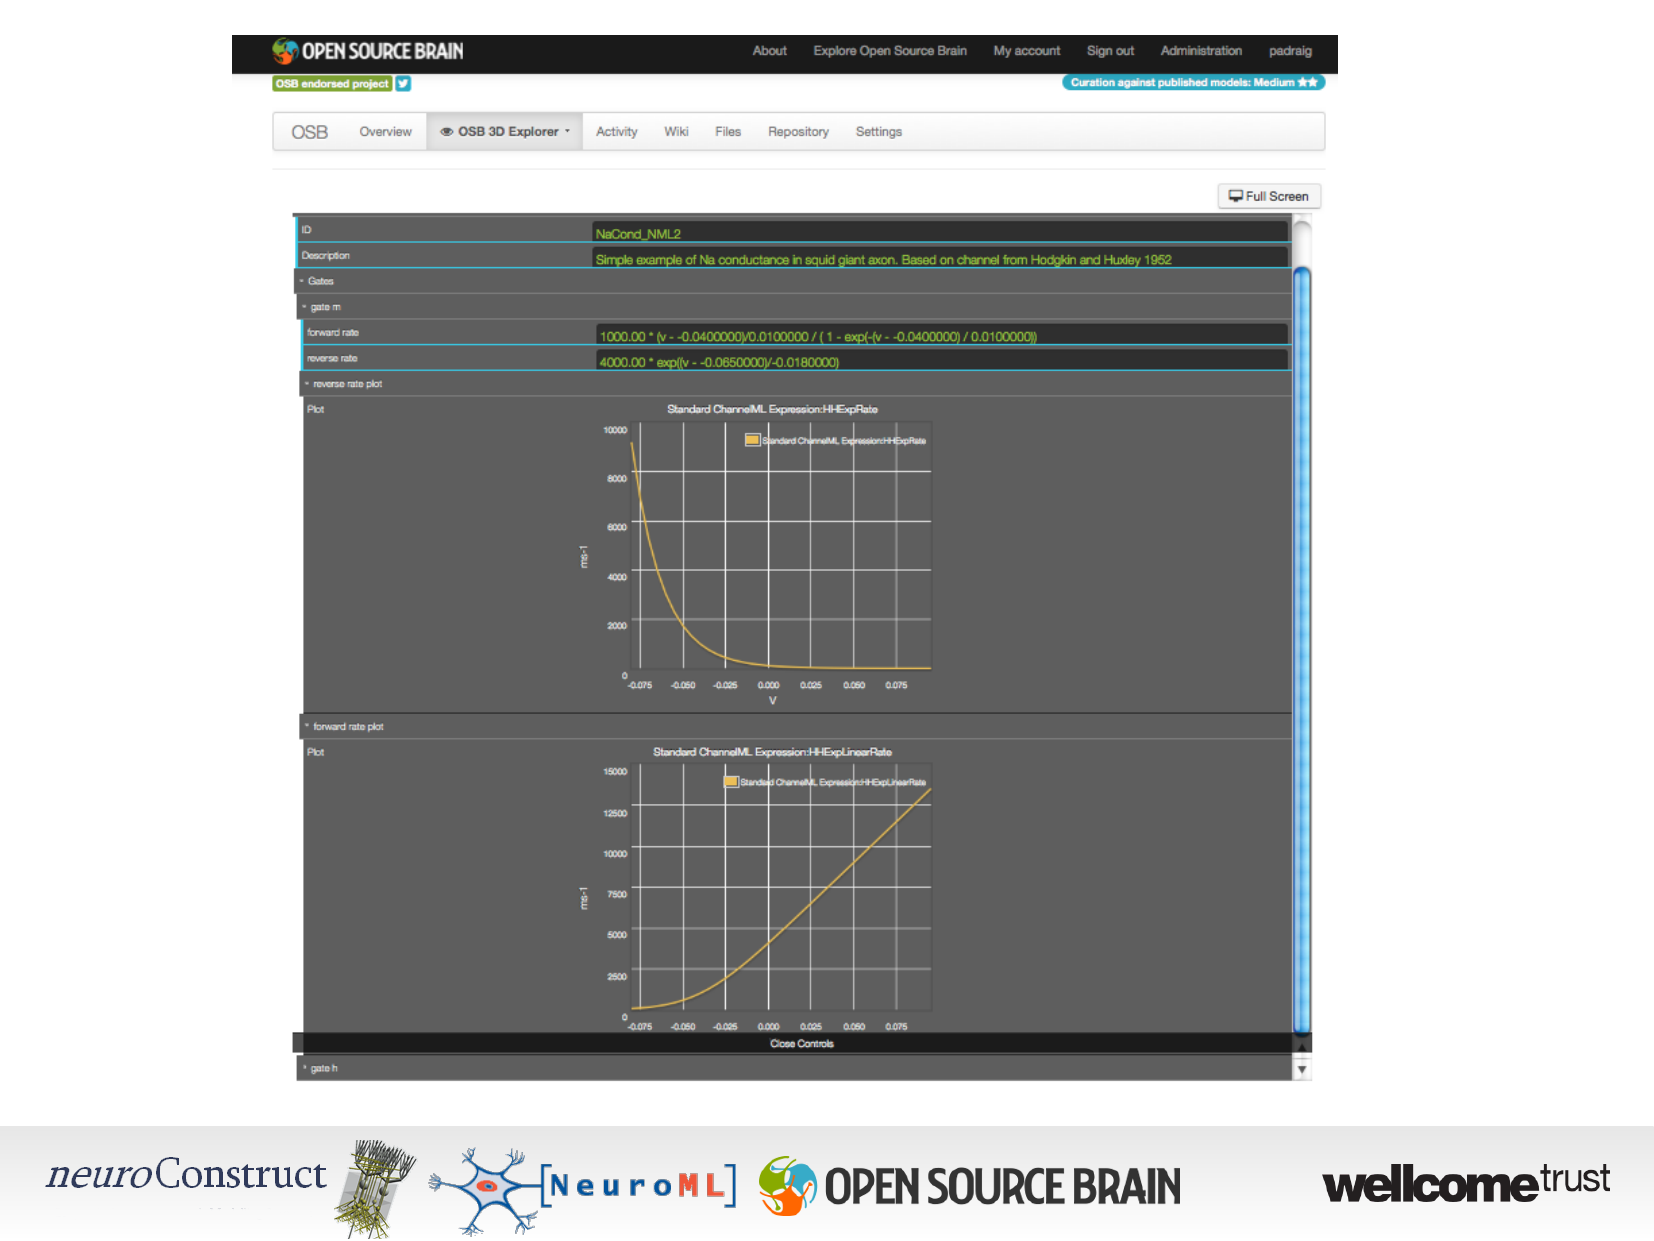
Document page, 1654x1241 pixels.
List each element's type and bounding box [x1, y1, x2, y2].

picture [32, 1140, 419, 1239]
picture [428, 1147, 736, 1237]
picture [1322, 1164, 1610, 1202]
picture [759, 1156, 1180, 1216]
picture [232, 35, 1338, 1100]
